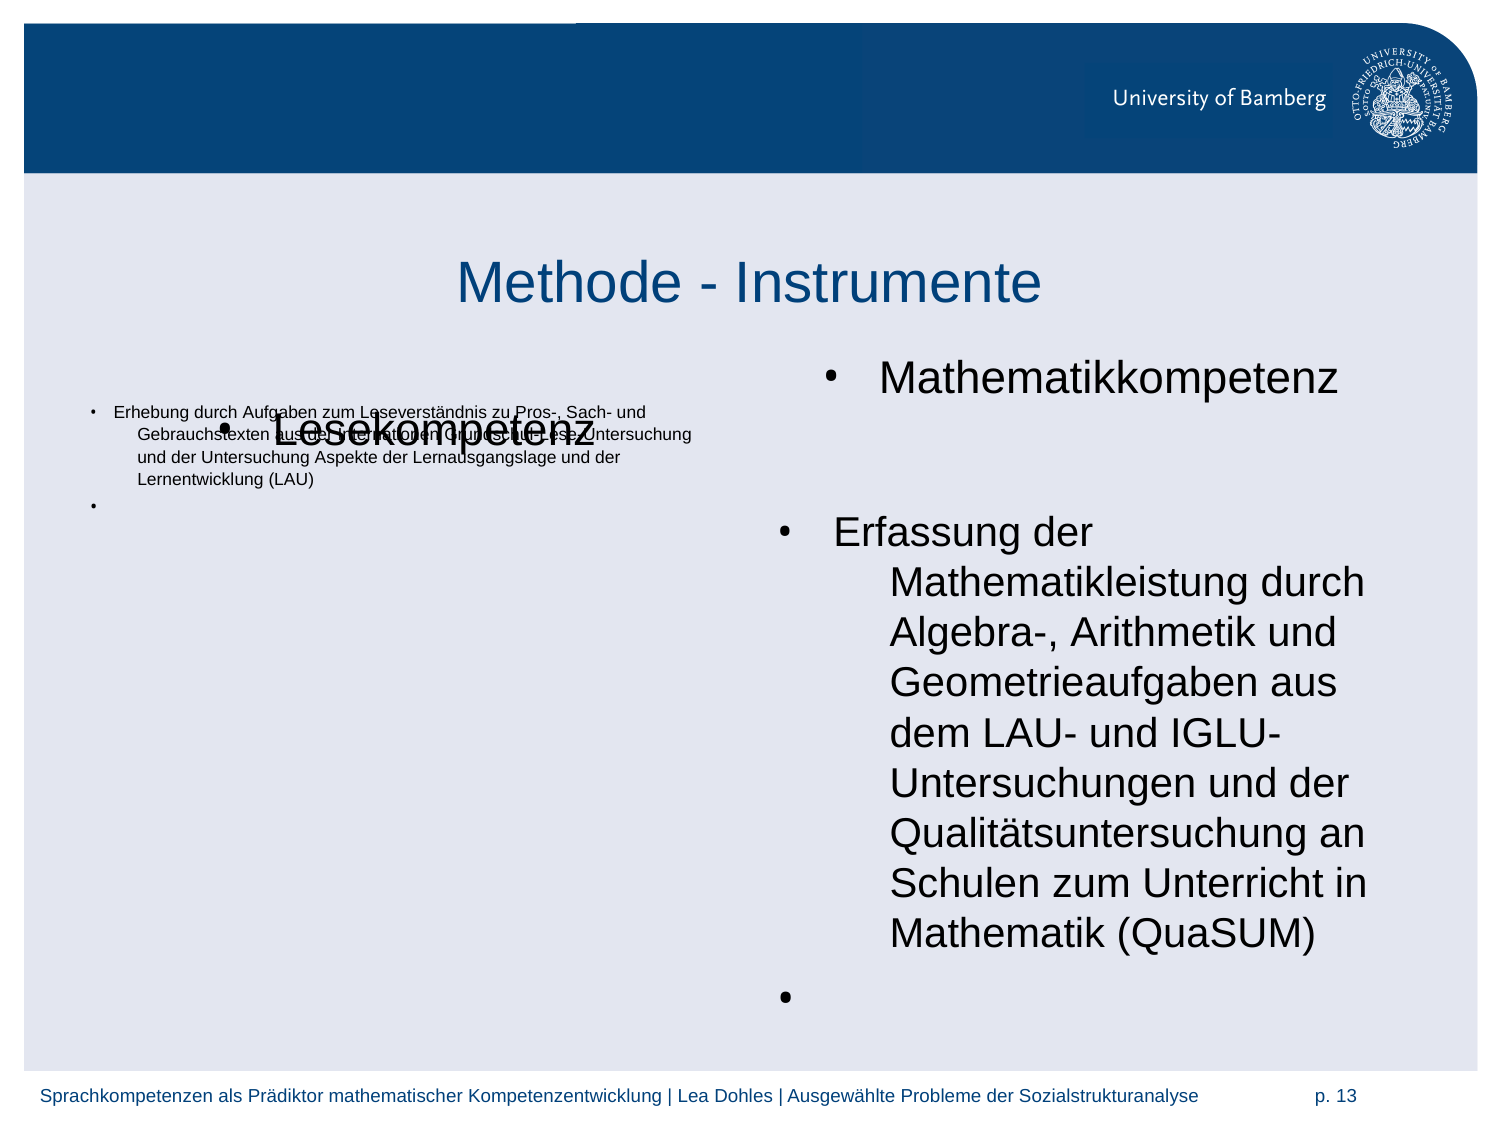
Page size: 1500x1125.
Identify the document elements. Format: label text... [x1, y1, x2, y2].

title Methode - Instrumente [75, 185, 1426, 374]
list Erfassung der Mathematikleistung durch Algebra-, Arithmetik und Geometrieaufgaben aus dem LAU- und IGLU-Untersuchungen und der Qualitätsuntersuchung an Schulen zum Unterricht in Mathematik (QuaSUM) [761, 497, 1426, 1043]
list Erhebung durch Aufgaben zum Leseverständnis zu Pros-, Sach- und Gebrauchstexten aus der Internationen Grundschul-Lese-Untersuchung und der Untersuchung Aspekte der Lernausgangslage und der Lernentwicklung (LAU) [75, 497, 738, 1043]
list Mathematikkompetenz [749, 339, 1413, 445]
list Lesekompetenz [75, 339, 738, 445]
